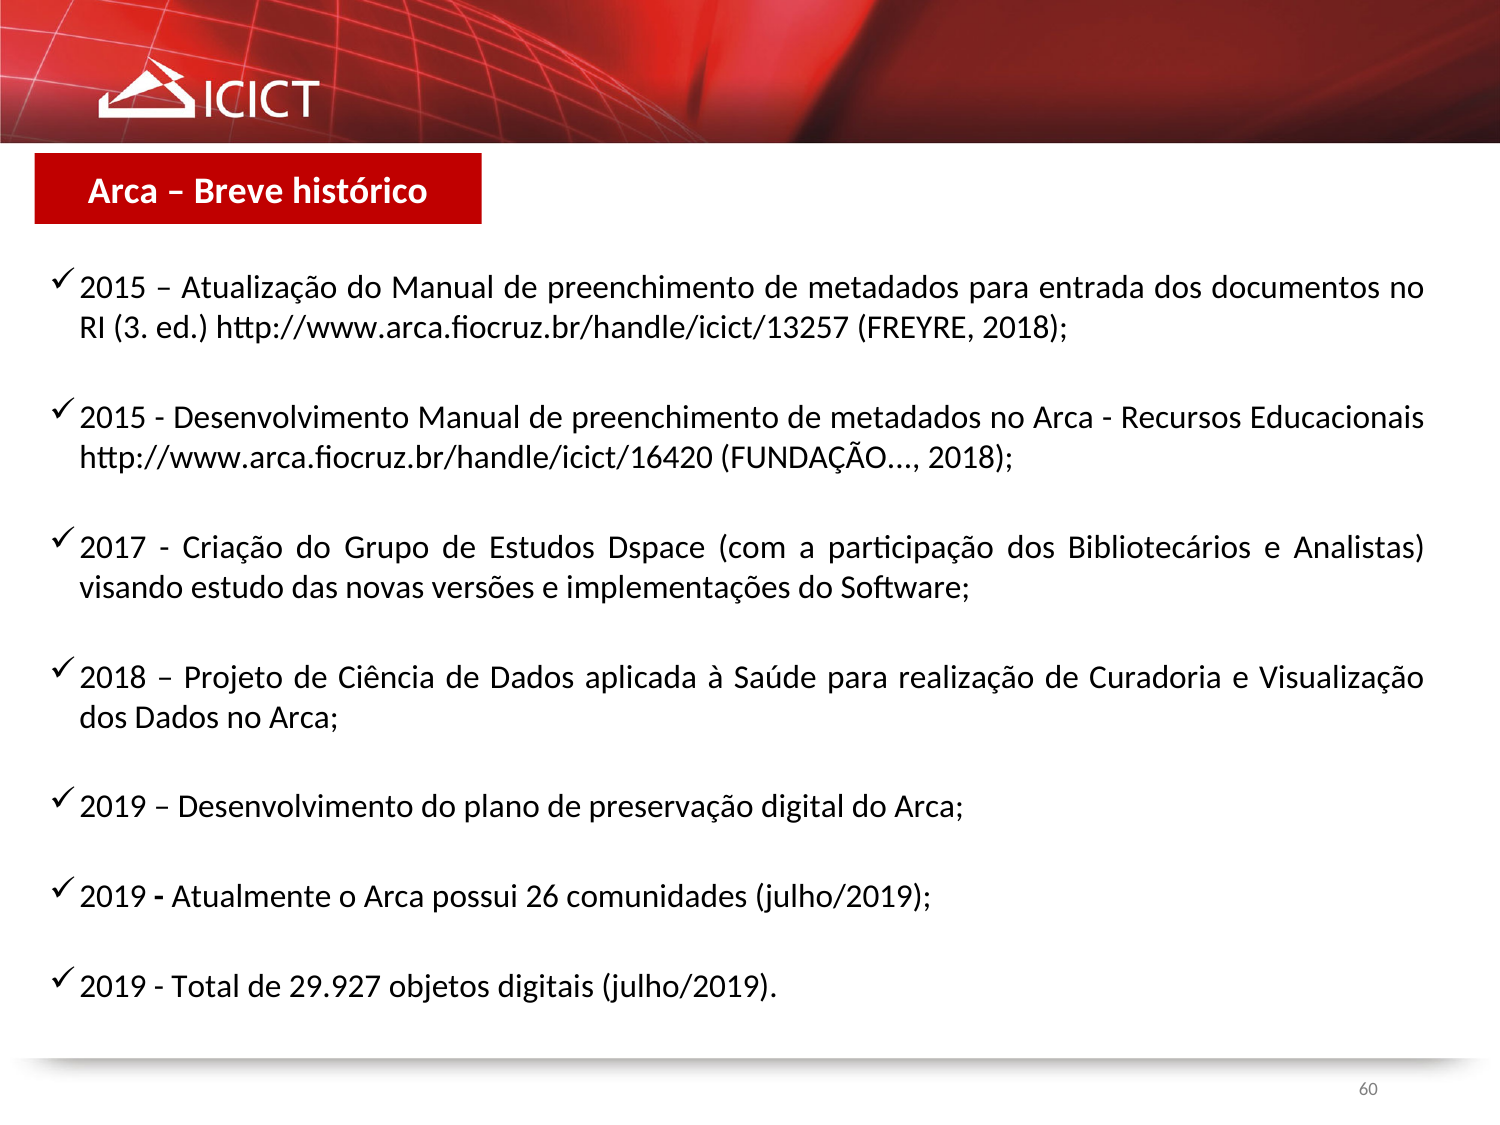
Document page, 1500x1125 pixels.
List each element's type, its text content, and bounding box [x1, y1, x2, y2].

text_box 2015 – Atualização do Manual de preenchimento de metadados para entrada dos documentos no RI (3. ed.) http://www.arca.fiocruz.br/handle/icict/13257 (FREYRE, 2018); 2015 - Desenvolvimento Manual de preenchimento de metadados no Arca - Recursos Educacionais http://www.arca.fiocruz.br/handle/icict/16420 (FUNDAÇÃO..., 2018); 2017 - Criação do Grupo de Estudos Dspace (com a participação dos Bibliotecários e Analistas) visando estudo das novas versões e implementações do Software; 2018 – Projeto de Ciência de Dados aplicada à Saúde para realização de Curadoria e Visualização dos Dados no Arca; 2019 – Desenvolvimento do plano de preservação digital do Arca; 2019 - Atualmente o Arca possui 26 comunidades (julho/2019); 2019 - Total de 29.927 objetos digitais (julho/2019). [34, 257, 1442, 1013]
text_box Arca – Breve histórico [34, 153, 482, 224]
picture [0, 0, 1500, 1125]
text_box <número> [1059, 1057, 1397, 1118]
